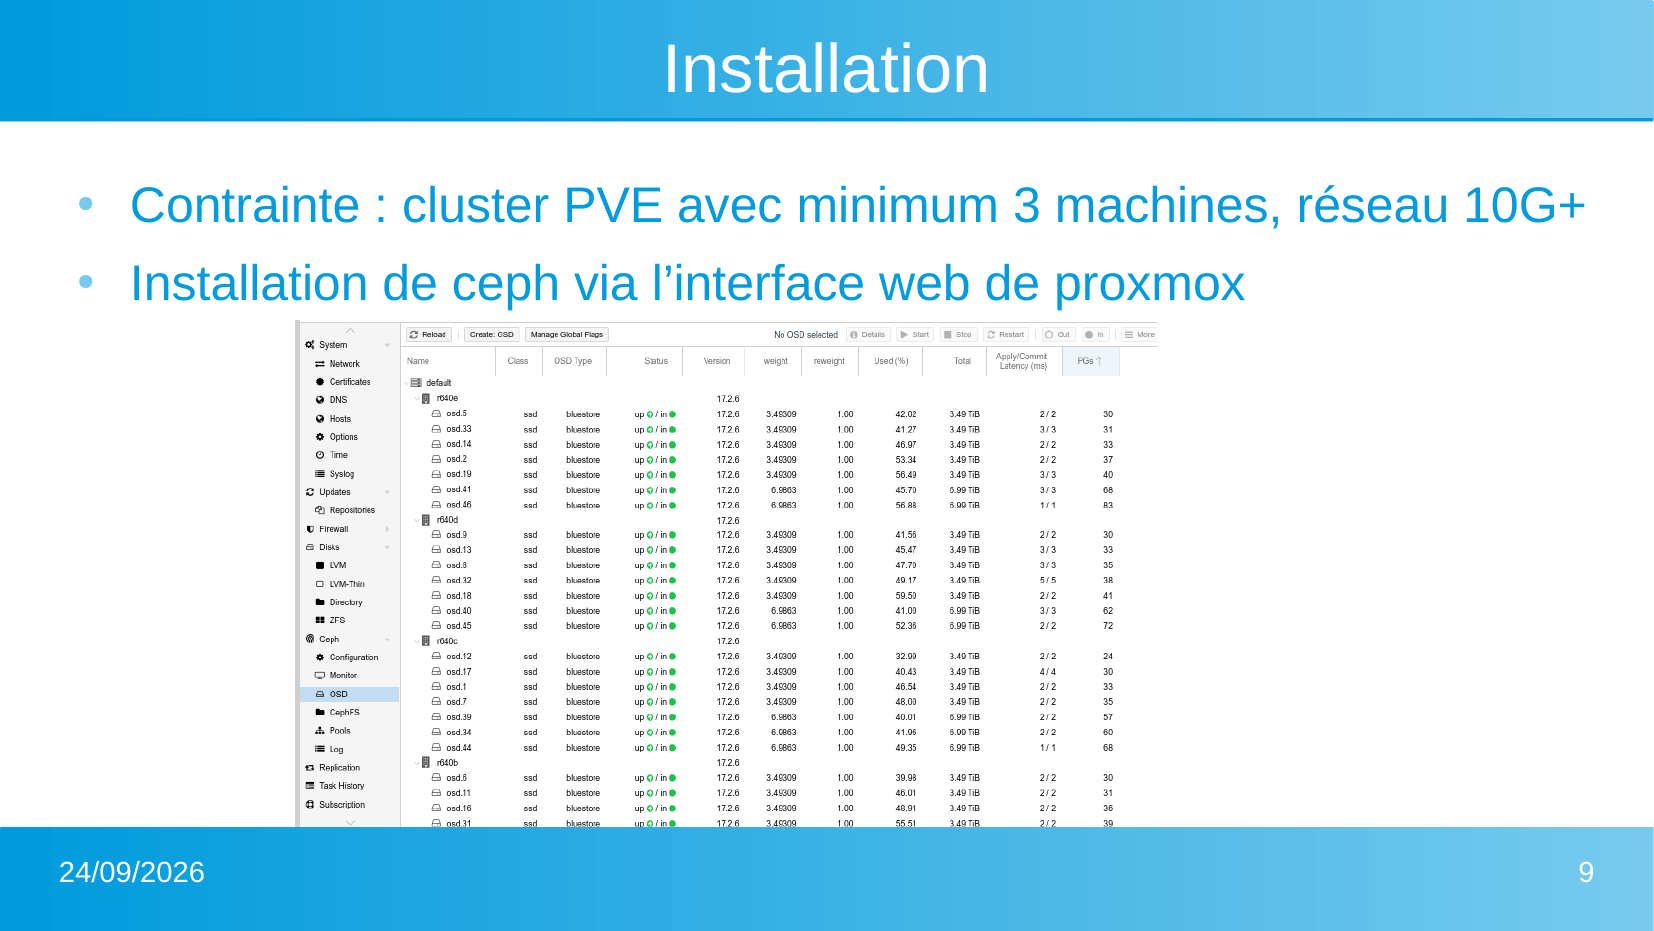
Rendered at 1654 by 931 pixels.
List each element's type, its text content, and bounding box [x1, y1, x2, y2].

title Installation [59, 29, 1595, 108]
list Contrainte : cluster PVE avec minimum 3 machines, réseau 10G+ Installation de ceph via l’interface web de proxmox [59, 177, 1595, 355]
picture [295, 320, 1157, 827]
